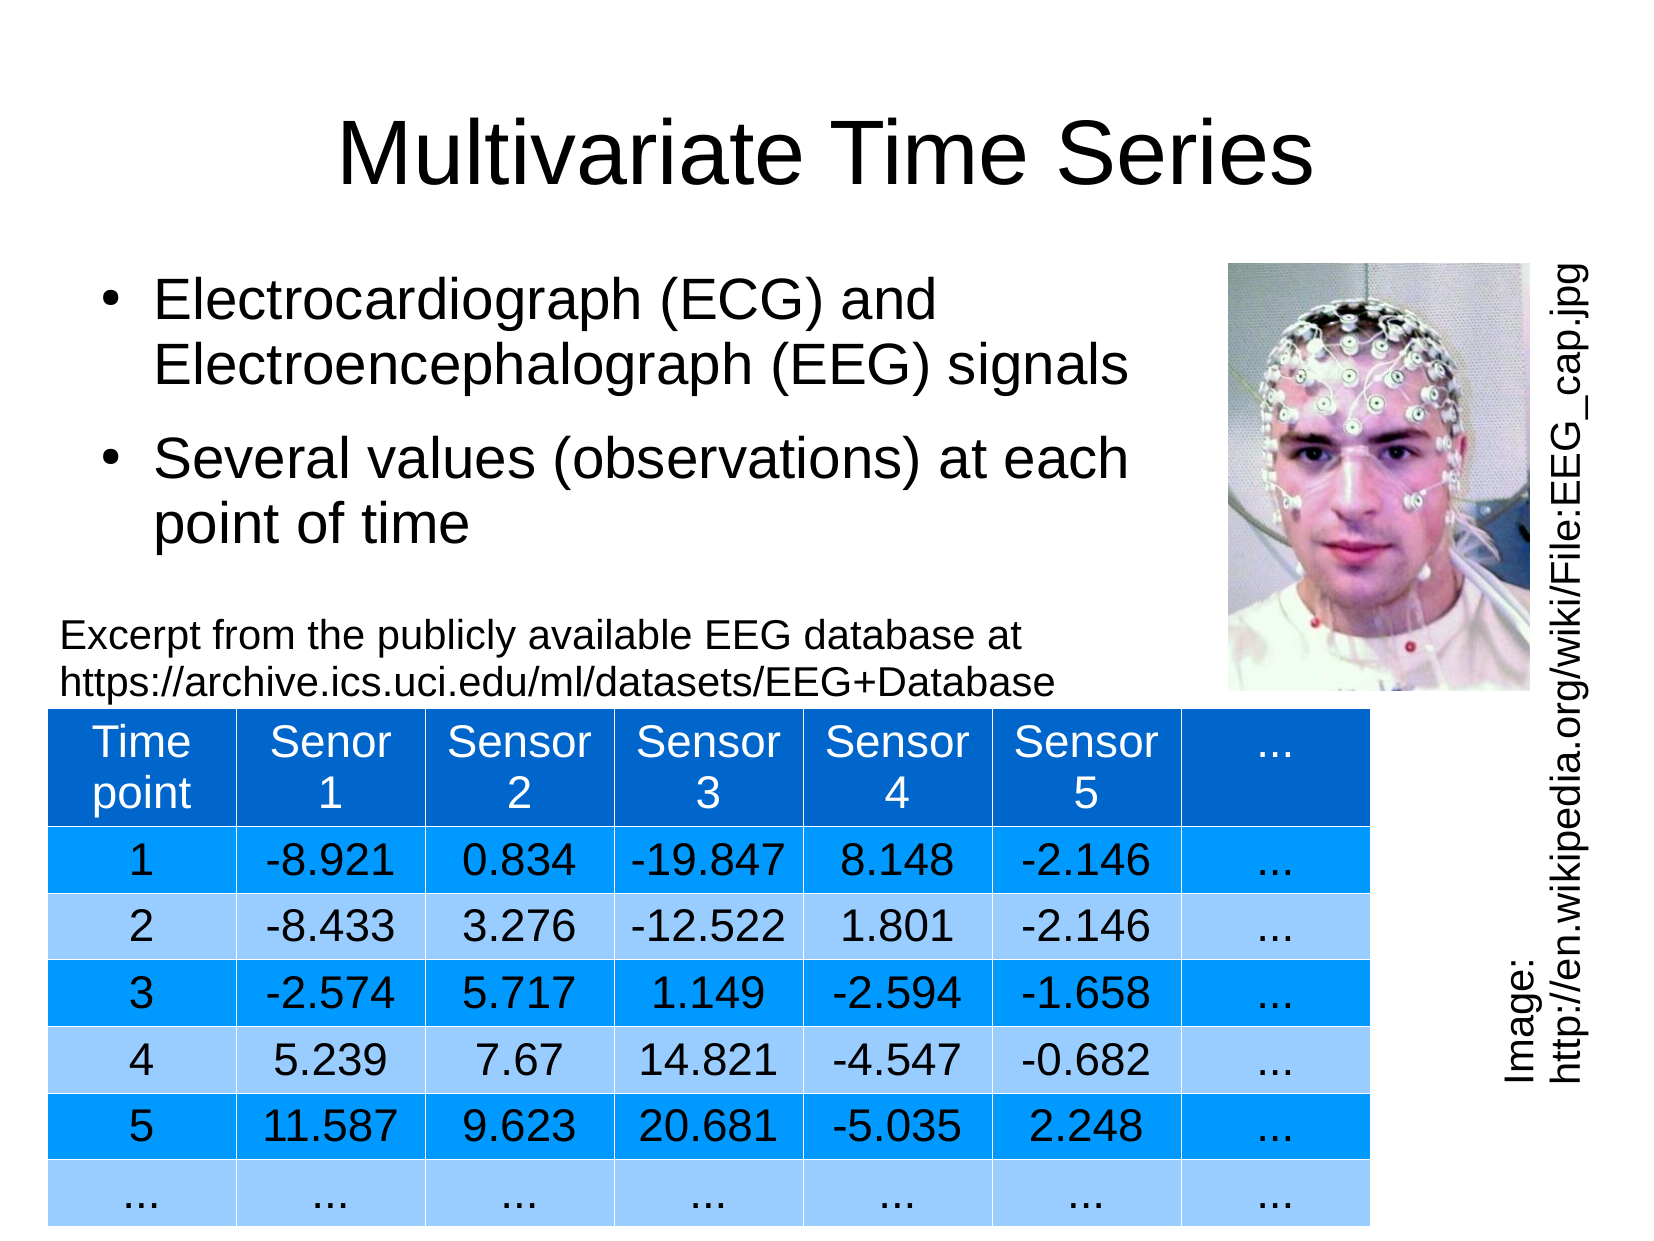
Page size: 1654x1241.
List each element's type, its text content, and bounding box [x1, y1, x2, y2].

picture [1228, 263, 1488, 691]
table_cell -8.433 [237, 894, 425, 959]
table_cell ... [1182, 960, 1370, 1026]
table_cell ... [804, 1160, 992, 1226]
table_cell ... [993, 1160, 1181, 1226]
table_cell 8.148 [804, 827, 992, 893]
table_cell ... [426, 1160, 614, 1226]
table_cell -2.594 [804, 960, 992, 1026]
table_cell ... [1182, 1094, 1370, 1159]
table_cell -1.658 [993, 960, 1181, 1026]
table_cell -2.574 [237, 960, 425, 1026]
table_cell ... [237, 1160, 425, 1226]
table_cell 0.834 [426, 827, 614, 893]
table_cell 1.149 [615, 960, 803, 1026]
table_header Time point [48, 713, 236, 826]
text_box Excerpt from the publicly available EEG database at https://archive.ics.uci.edu/ml/datasets/EEG+Database [44, 604, 1123, 713]
table_cell 4 [48, 1027, 236, 1093]
table_cell ... [1182, 894, 1370, 959]
table_header Senor 1 [237, 713, 425, 826]
table_header Sensor 5 [993, 709, 1181, 826]
title Multivariate Time Series [82, 49, 1571, 257]
table_cell 2 [48, 894, 236, 959]
table_cell 5.239 [237, 1027, 425, 1093]
table_cell ... [615, 1160, 803, 1226]
table_cell 3 [48, 960, 236, 1026]
table_cell 11.587 [237, 1094, 425, 1159]
table_cell ... [1182, 1160, 1370, 1226]
table_cell 3.276 [426, 894, 614, 959]
text_box Image: http://en.wikipedia.org/wiki/File:EEG_cap.jpg [1488, 159, 1597, 1100]
table_cell 7.67 [426, 1027, 614, 1093]
table_cell ... [1182, 1027, 1370, 1093]
table_cell ... [48, 1160, 236, 1226]
table_cell 1 [48, 827, 236, 893]
table_cell 9.623 [426, 1094, 614, 1159]
table_cell -2.146 [993, 894, 1181, 959]
table_cell -2.146 [993, 827, 1181, 893]
table_cell 20.681 [615, 1094, 803, 1159]
table_cell -4.547 [804, 1027, 992, 1093]
table_header Sensor 3 [615, 713, 803, 826]
table_header ... [1182, 709, 1370, 826]
table_cell -8.921 [237, 827, 425, 893]
table_cell -19.847 [615, 827, 803, 893]
table_cell 2.248 [993, 1094, 1181, 1159]
table_cell 5 [48, 1094, 236, 1159]
table_header Sensor 4 [804, 713, 992, 826]
table_cell 1.801 [804, 894, 992, 959]
table_cell -12.522 [615, 894, 803, 959]
list Electrocardiograph (ECG) and Electroencephalograph (EEG) signals Several values (observations) at each point of time [82, 266, 1228, 567]
table_cell ... [1182, 827, 1370, 893]
table_cell -0.682 [993, 1027, 1181, 1093]
table_cell -5.035 [804, 1094, 992, 1159]
table_header Sensor 2 [426, 713, 614, 826]
table_cell 5.717 [426, 960, 614, 1026]
table_cell 14.821 [615, 1027, 803, 1093]
